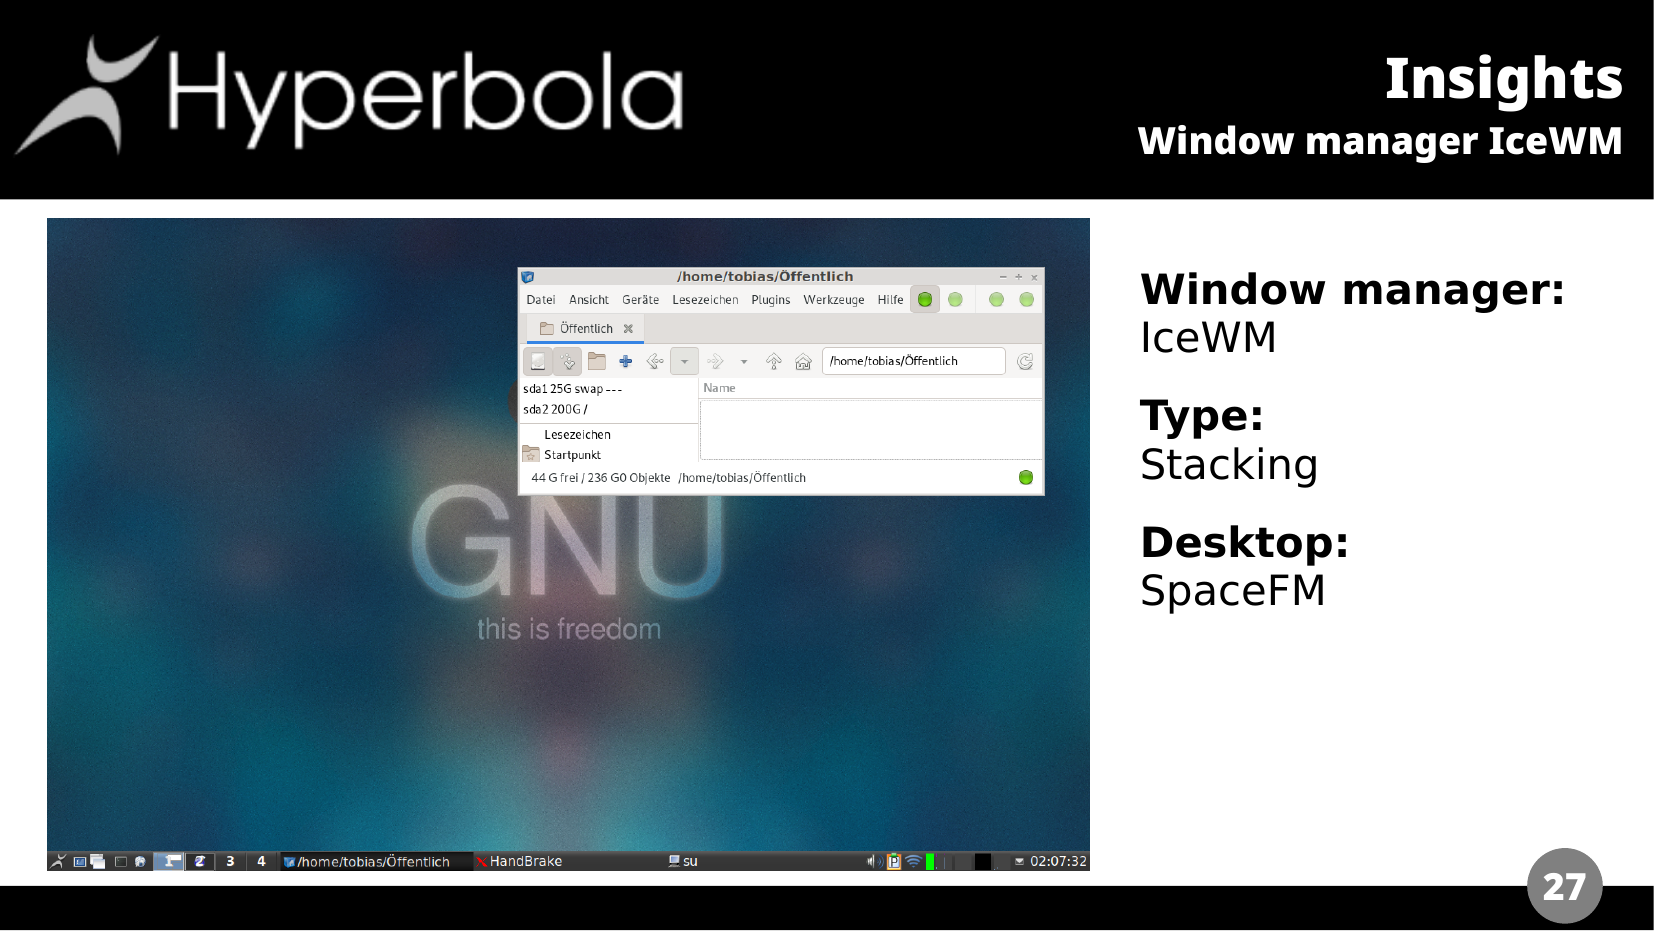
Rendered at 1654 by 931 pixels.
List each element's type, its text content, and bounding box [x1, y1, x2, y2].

picture [47, 218, 1090, 871]
list Window manager: IceWM Type: Stacking Desktop: SpaceFM [1122, 265, 1625, 621]
title Insights Window manager IceWM [708, 42, 1625, 161]
picture [11, 34, 691, 158]
